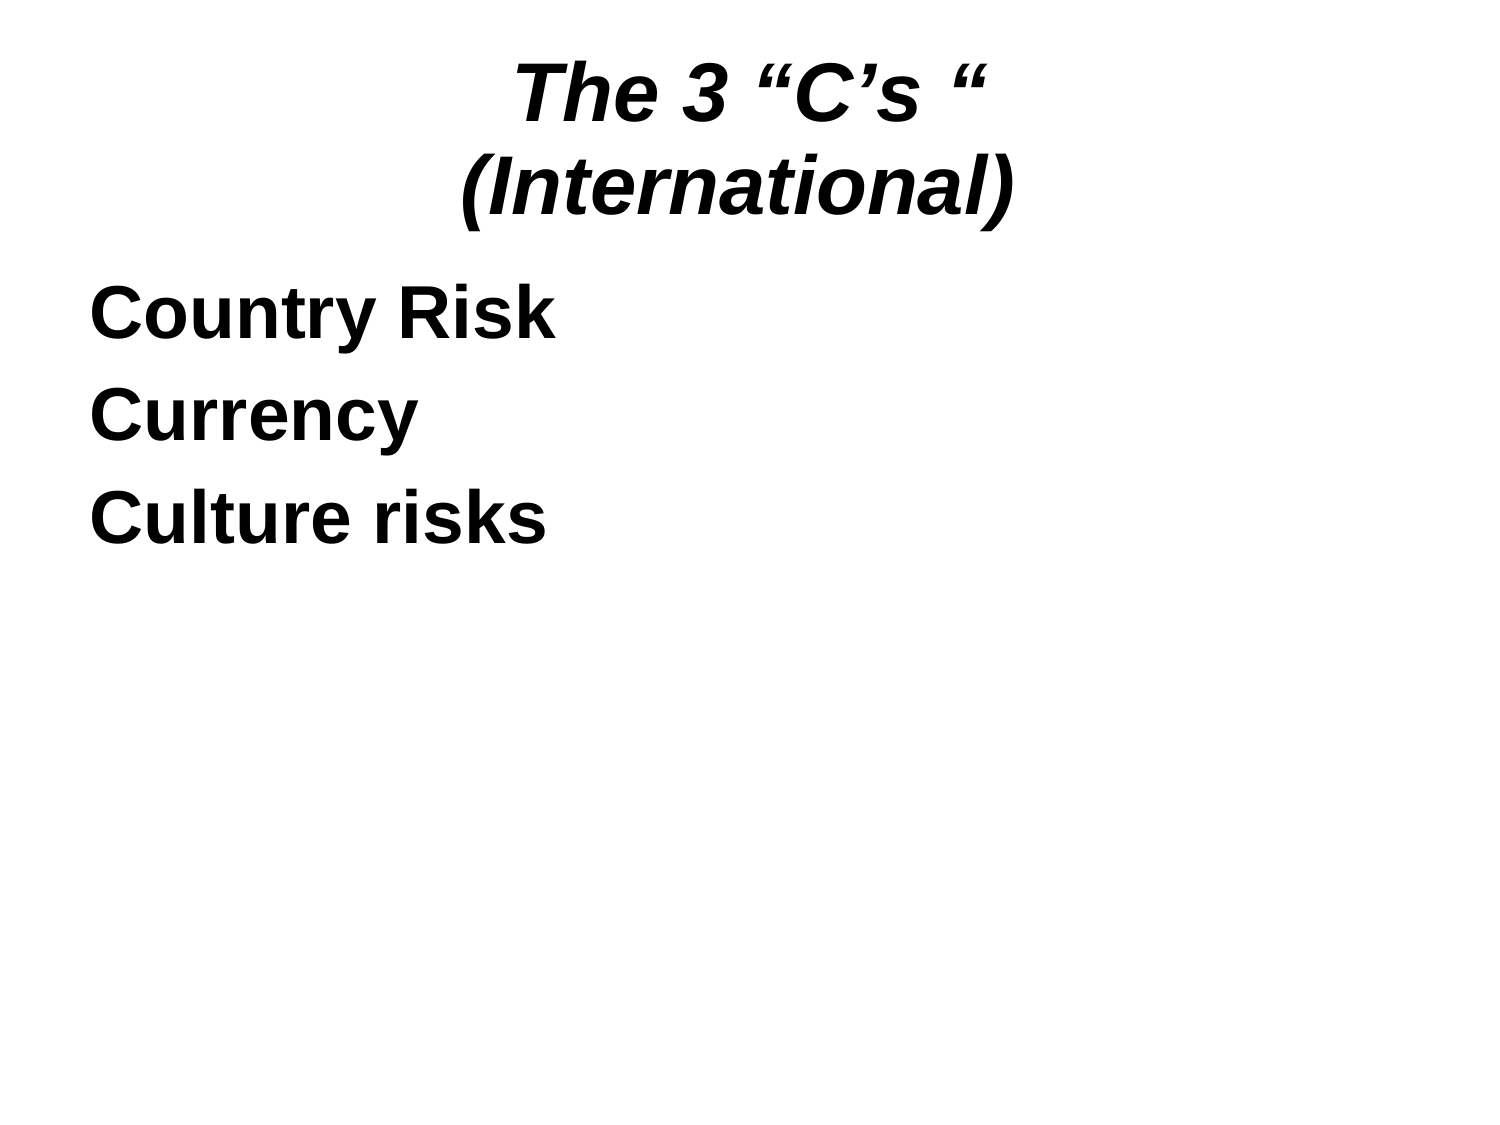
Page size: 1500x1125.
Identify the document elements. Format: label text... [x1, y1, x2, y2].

title The 3 “C’s “ (International) [75, 31, 1426, 247]
list Country Risk Currency Culture risks [75, 262, 1426, 1006]
